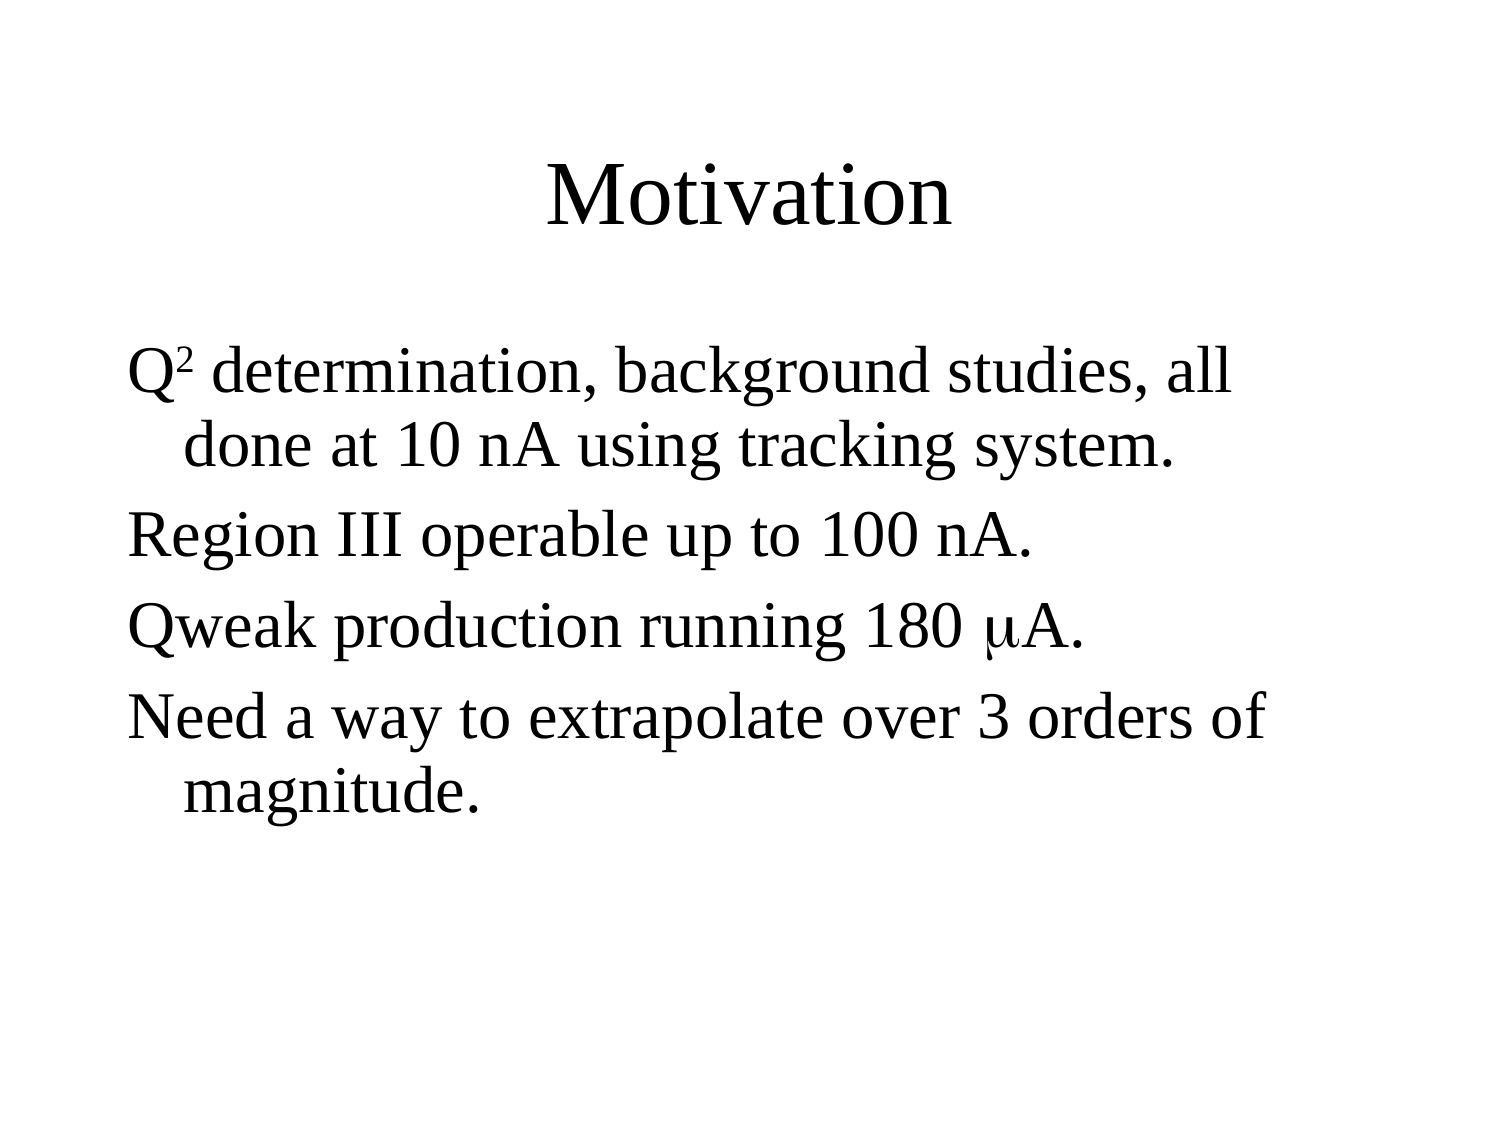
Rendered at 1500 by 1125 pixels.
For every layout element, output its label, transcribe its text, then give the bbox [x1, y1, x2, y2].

list Q2 determination, background studies, all done at 10 nA using tracking system. Region III operable up to 100 nA. Qweak production running 180 A. Need a way to extrapolate over 3 orders of magnitude. [112, 324, 1388, 1001]
title Motivation [112, 99, 1388, 288]
